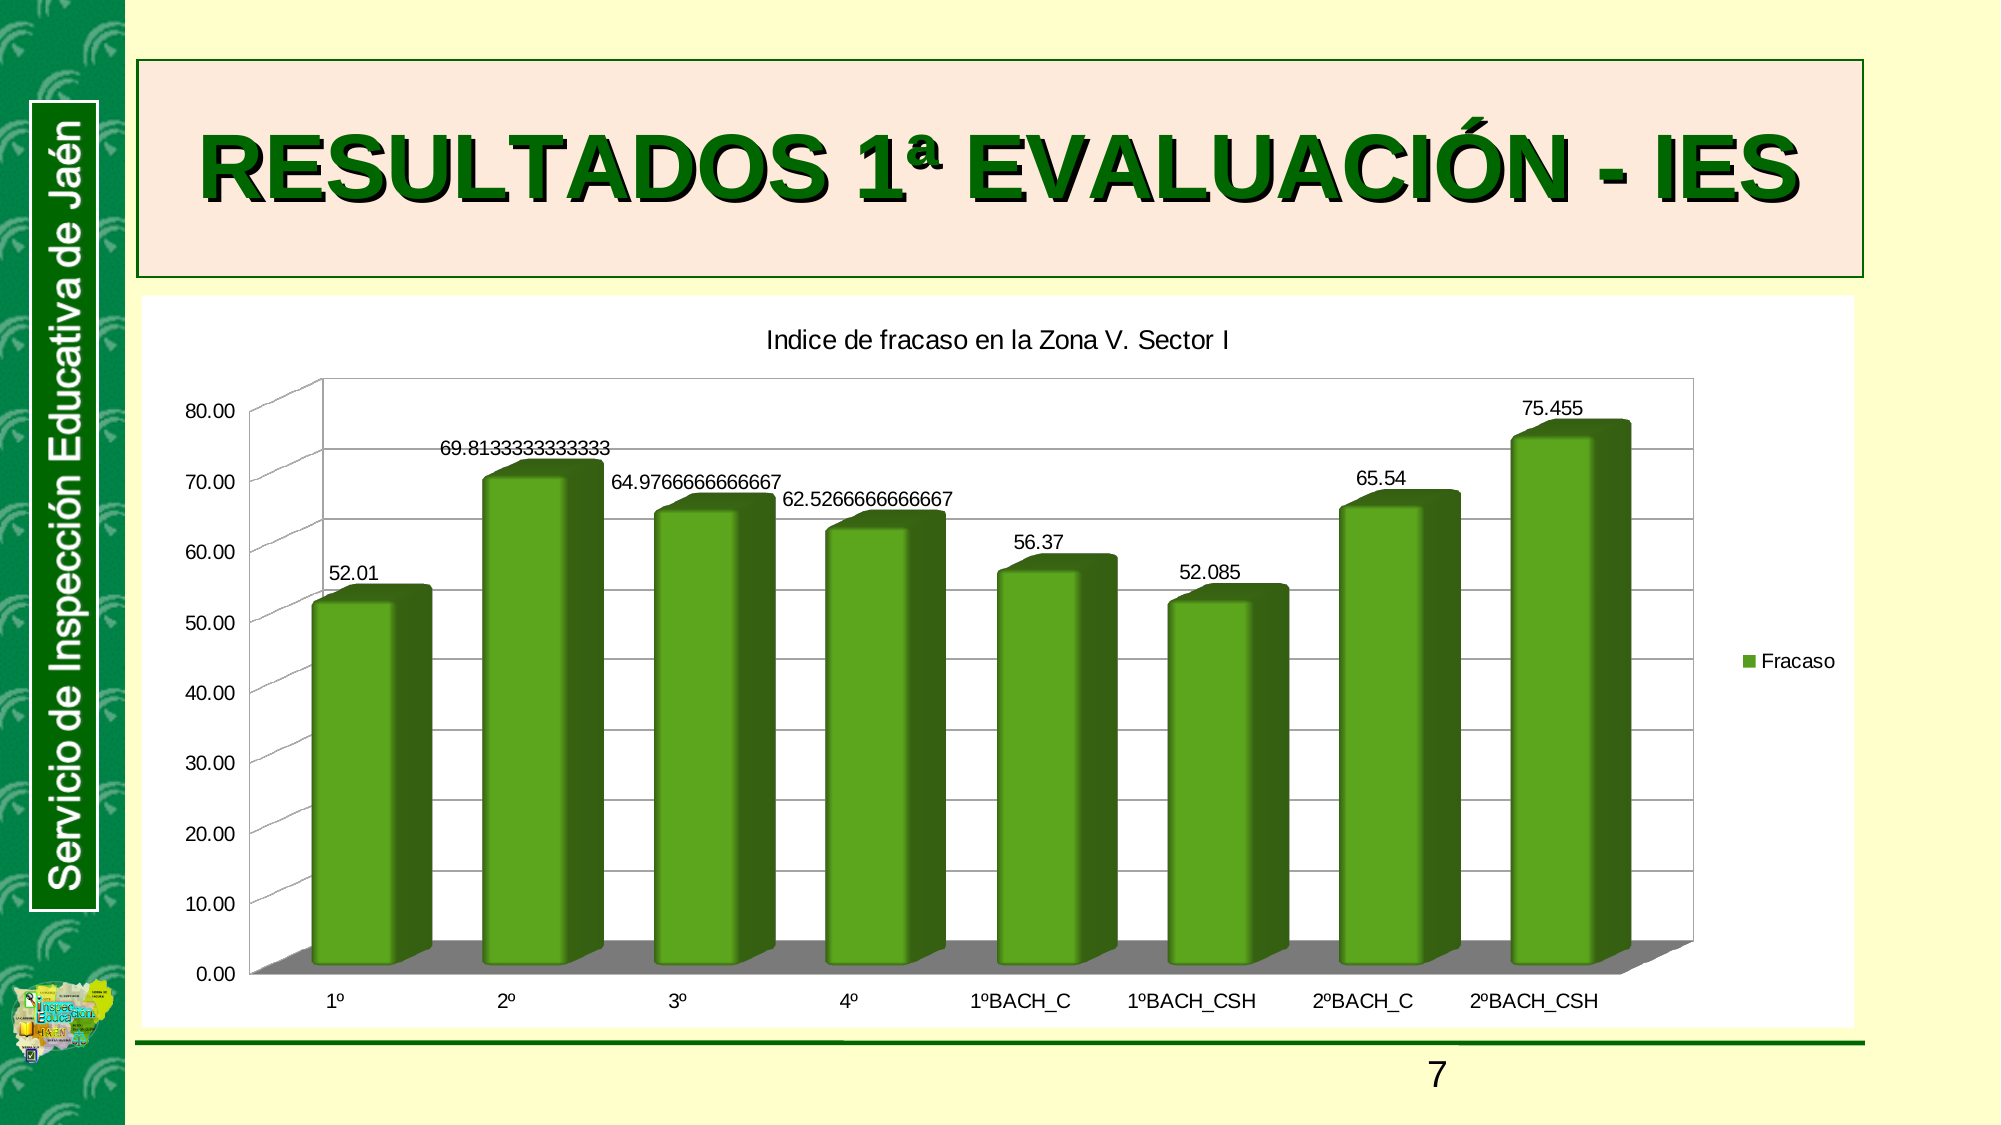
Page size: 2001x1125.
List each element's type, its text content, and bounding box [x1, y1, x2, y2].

text_box RESULTADOS 1ª EVALUACIÓN - IES [137, 59, 1863, 278]
text_box <número> [1412, 1042, 1863, 1103]
picture [0, 0, 125, 1125]
chart [141, 295, 1855, 1028]
